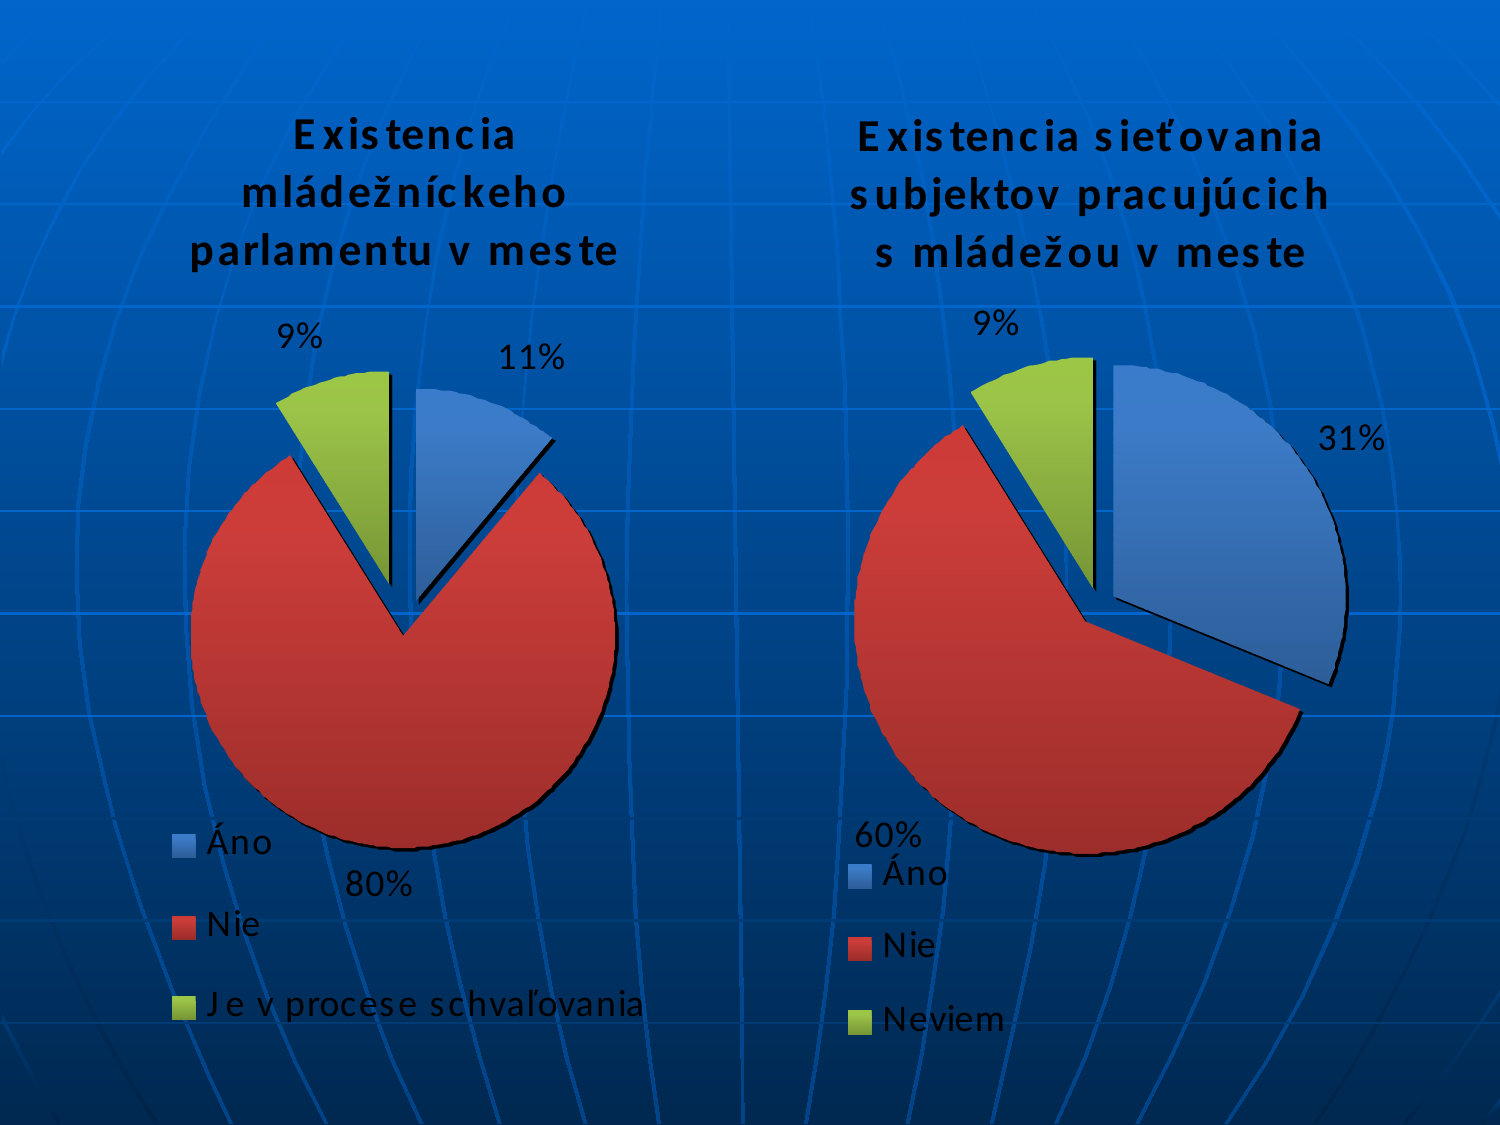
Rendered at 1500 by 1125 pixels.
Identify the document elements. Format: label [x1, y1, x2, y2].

text_box [763, 82, 1425, 1066]
text_box [76, 82, 737, 1055]
